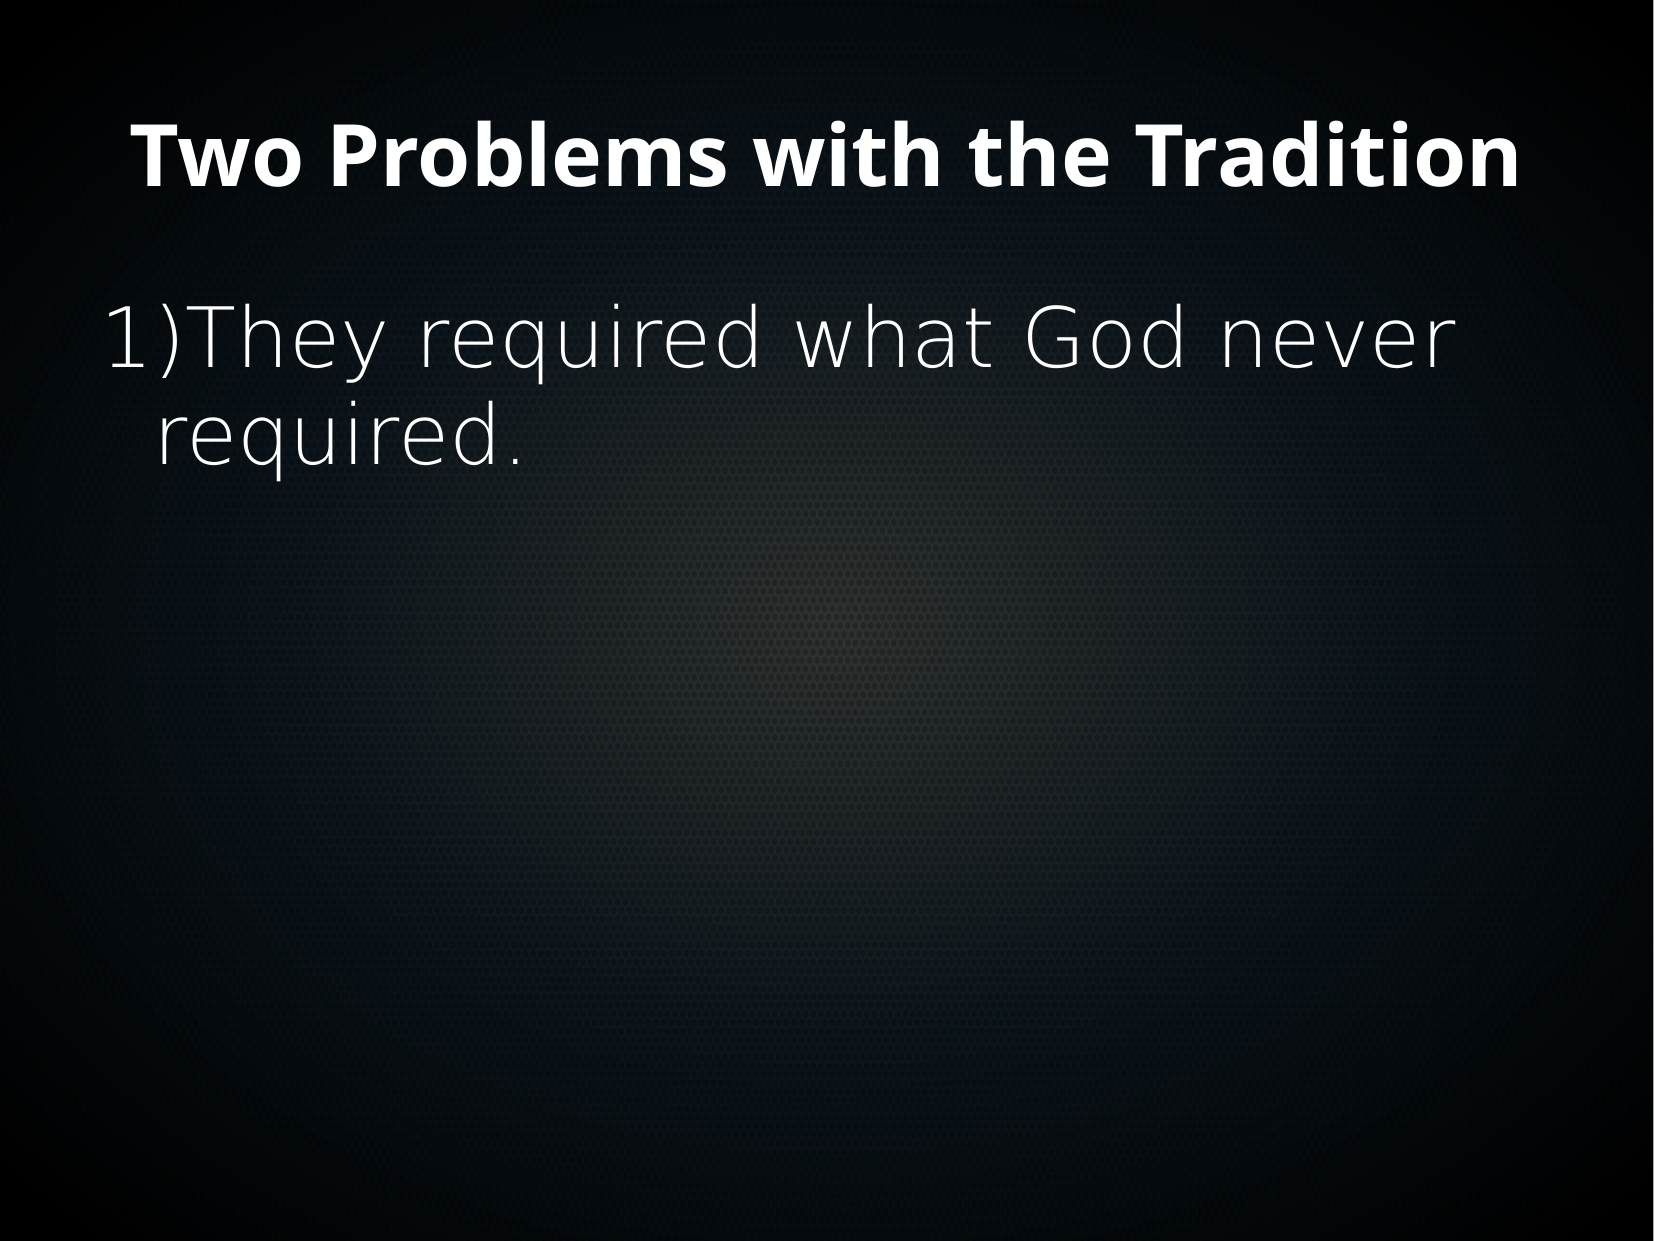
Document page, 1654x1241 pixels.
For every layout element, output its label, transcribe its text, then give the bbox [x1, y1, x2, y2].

title Two Problems with the Tradition [82, 49, 1571, 257]
picture [0, 0, 1654, 1241]
list They required what God never required. [82, 290, 1538, 1010]
